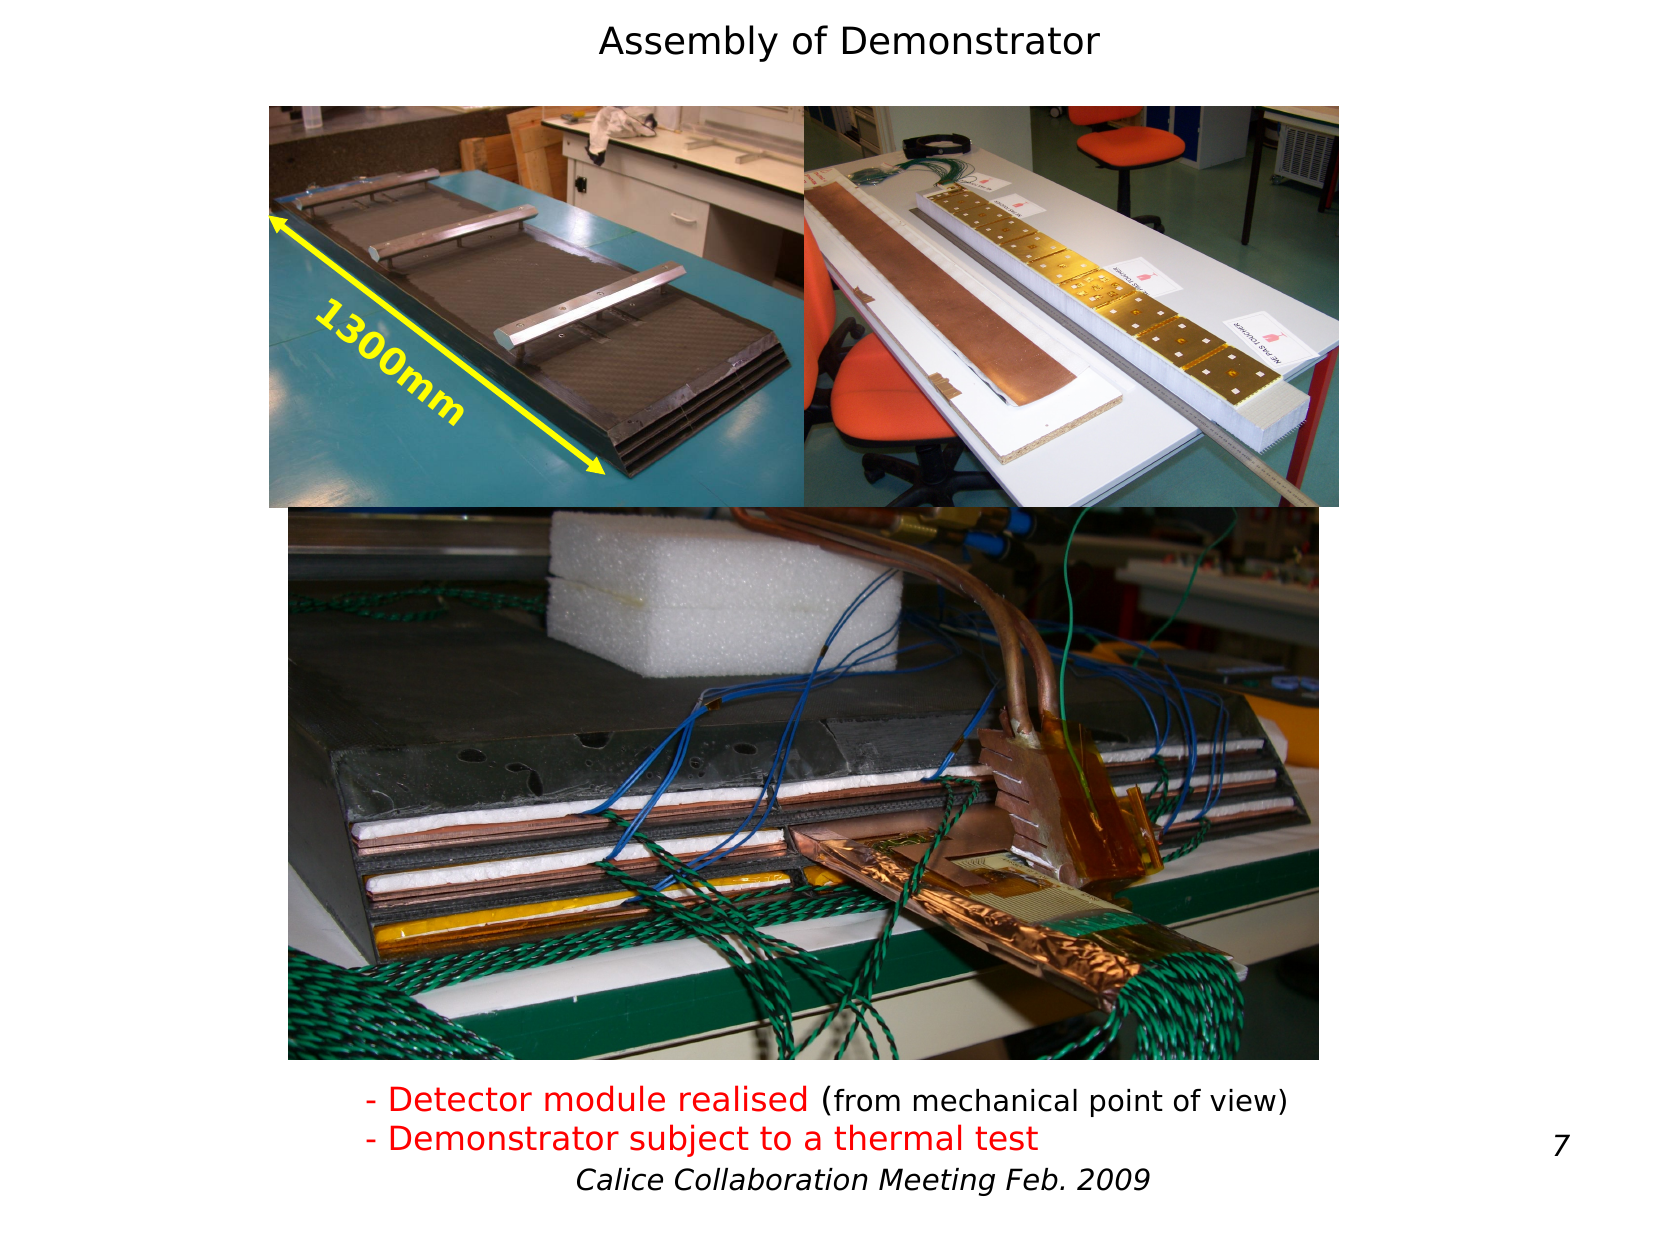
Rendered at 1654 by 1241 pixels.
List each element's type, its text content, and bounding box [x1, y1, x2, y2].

text_box - Detector module realised (from mechanical point of view)‏ - Demonstrator subject to a thermal test [350, 1073, 1326, 1188]
text_box 1300mm [283, 274, 468, 441]
text_box Assembly of Demonstrator [467, 12, 1063, 84]
picture [269, 106, 1339, 1060]
